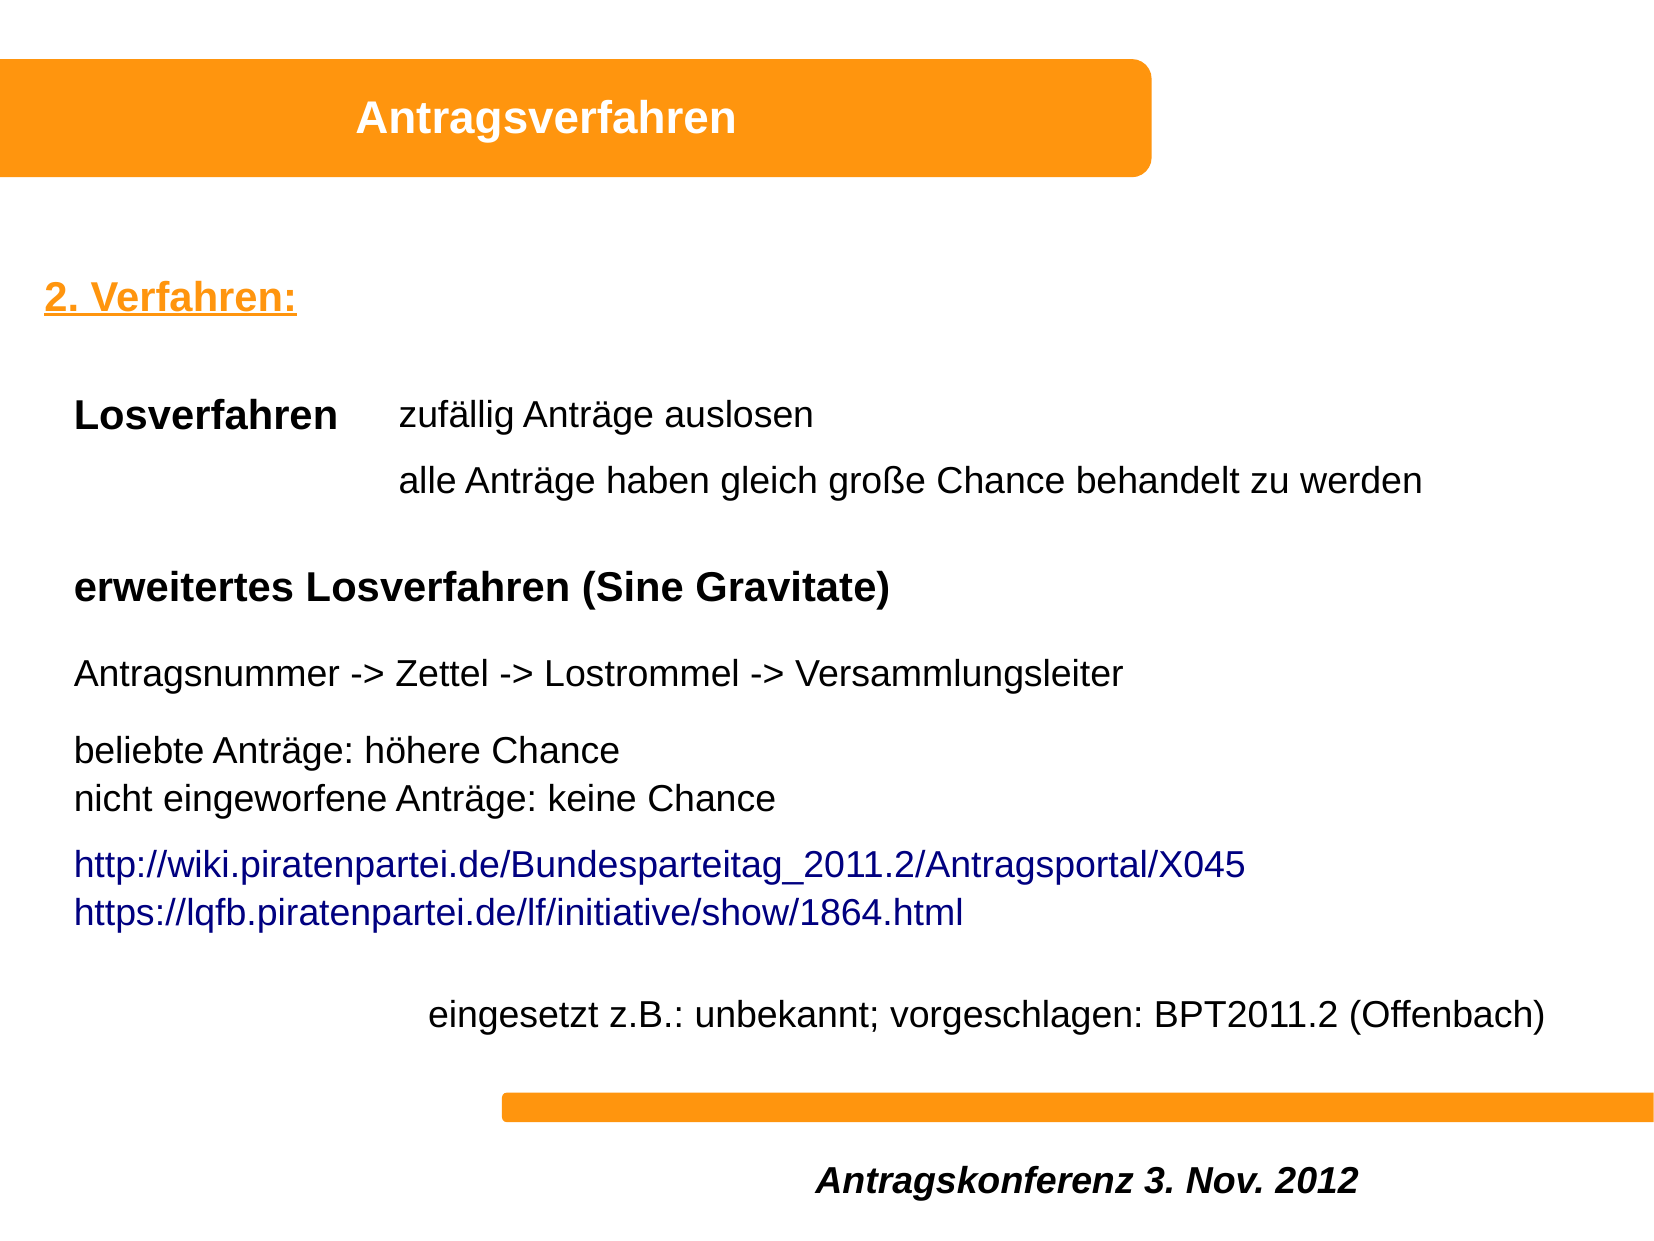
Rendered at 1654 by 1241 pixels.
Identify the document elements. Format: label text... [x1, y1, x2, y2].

text_box Losverfahren [59, 383, 1565, 541]
text_box zufällig Anträge auslosen alle Anträge haben gleich große Chance behandelt zu werden [383, 386, 1438, 509]
text_box erweitertes Losverfahren (Sine Gravitate) Antragsnummer -> Zettel -> Lostrommel -> Versammlungsleiter beliebte Anträge: höhere Chance nicht eingeworfene Anträge: keine Chance http://wiki.piratenpartei.de/Bundesparteitag_2011.2/Antragsportal/X045 https://lqfb.piratenpartei.de/lf/initiative/show/1864.html [59, 556, 1271, 943]
text_box 2. Verfahren: [29, 265, 827, 329]
text_box eingesetzt z.B.: unbekannt; vorgeschlagen: BPT2011.2 (Offenbach) [413, 986, 1573, 1044]
